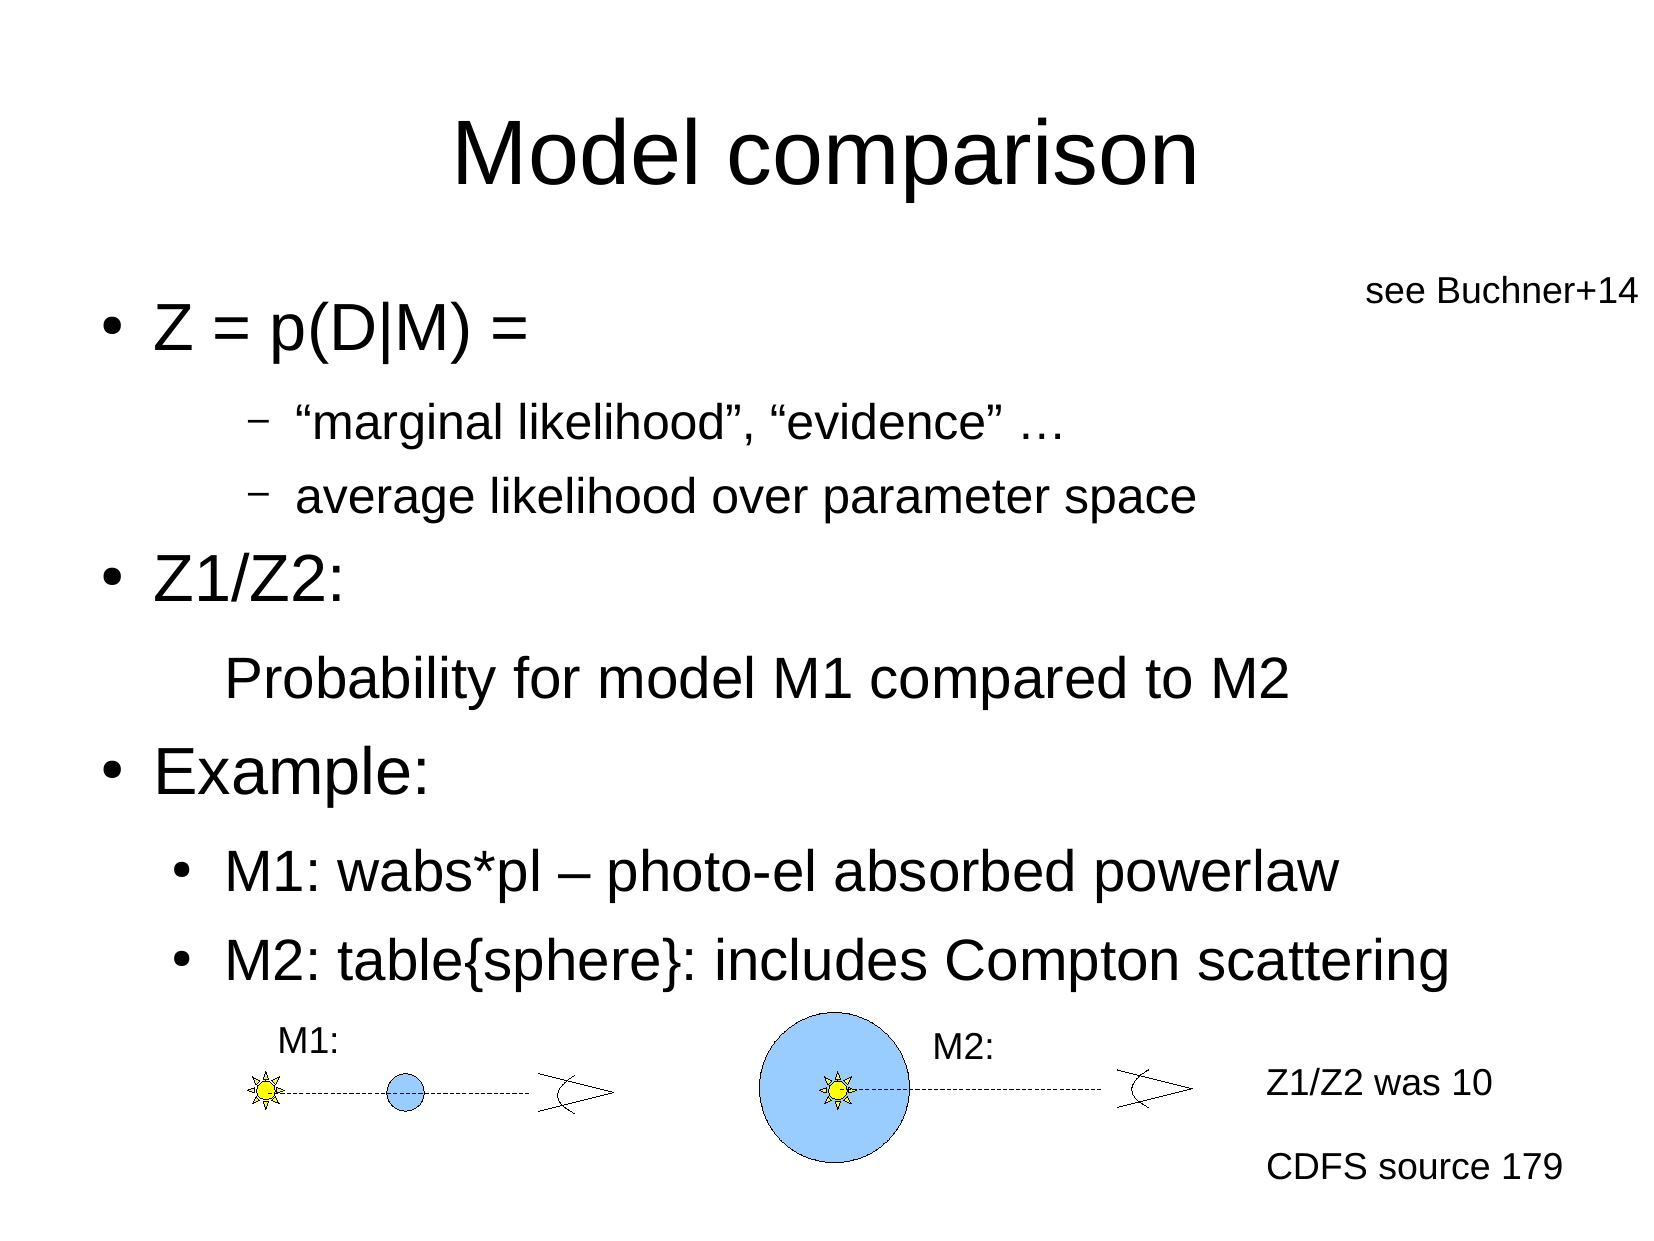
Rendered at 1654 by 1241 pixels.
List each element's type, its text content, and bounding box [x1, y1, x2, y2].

title Model comparison [82, 49, 1571, 257]
text_box [263, 1101, 269, 1110]
text_box [386, 1073, 425, 1112]
text_box Z1/Z2 was 10 CDFS source 179 [1251, 1053, 1589, 1195]
text_box M2: [917, 1018, 1068, 1076]
text_box see Buchner+14 [1237, 262, 1654, 320]
text_box M1: [262, 1012, 413, 1070]
text_box [252, 1071, 285, 1104]
list Z = p(D|M) = “marginal likelihood”, “evidence” … average likelihood over parameter space Z1/Z2: Probability for model M1 compared to M2 Example: M1: wabs*pl – photo-el absorbed powerlaw M2: table{sphere}: includes Compton scattering [82, 290, 1571, 1010]
text_box [247, 1087, 255, 1093]
text_box [759, 1012, 910, 1163]
